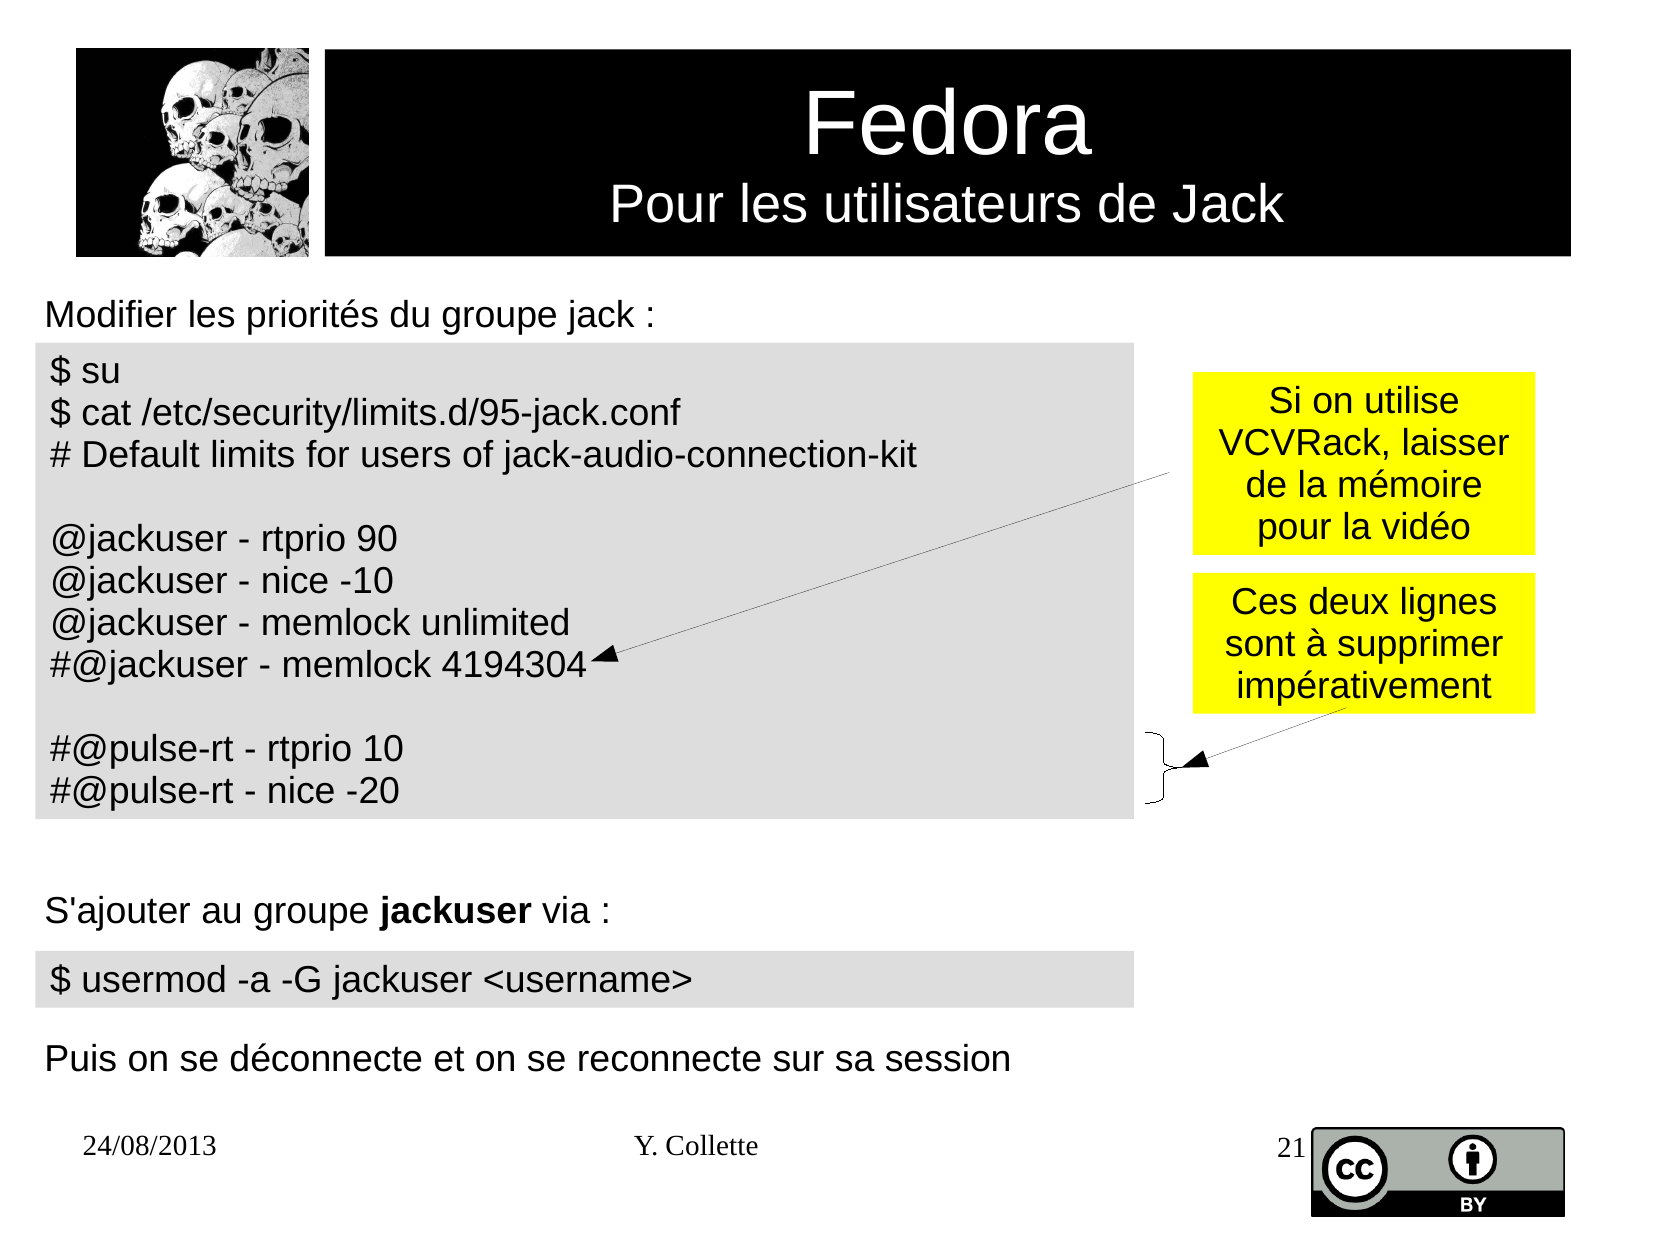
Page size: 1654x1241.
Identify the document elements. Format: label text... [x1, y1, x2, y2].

picture [76, 48, 309, 257]
title Fedora Pour les utilisateurs de Jack [324, 49, 1571, 257]
text_box $ usermod -a -G jackuser <username> [35, 950, 1134, 1008]
text_box Ces deux lignes sont à supprimer impérativement [1192, 572, 1536, 714]
text_box Puis on se déconnecte et on se reconnecte sur sa session [29, 1029, 1052, 1087]
picture [1311, 1127, 1565, 1217]
text_box Modifier les priorités du groupe jack : [29, 285, 928, 343]
text_box Si on utilise VCVRack, laisser de la mémoire pour la vidéo [1192, 372, 1536, 555]
text_box S'ajouter au groupe jackuser via : [29, 882, 928, 939]
text_box $ su $ cat /etc/security/limits.d/95-jack.conf # Default limits for users of jack-audio-connection-kit @jackuser - rtprio 90 @jackuser - nice -10 @jackuser - memlock unlimited #@jackuser - memlock 4194304 #@pulse-rt - rtprio 10 #@pulse-rt - nice -20 [35, 342, 1134, 820]
